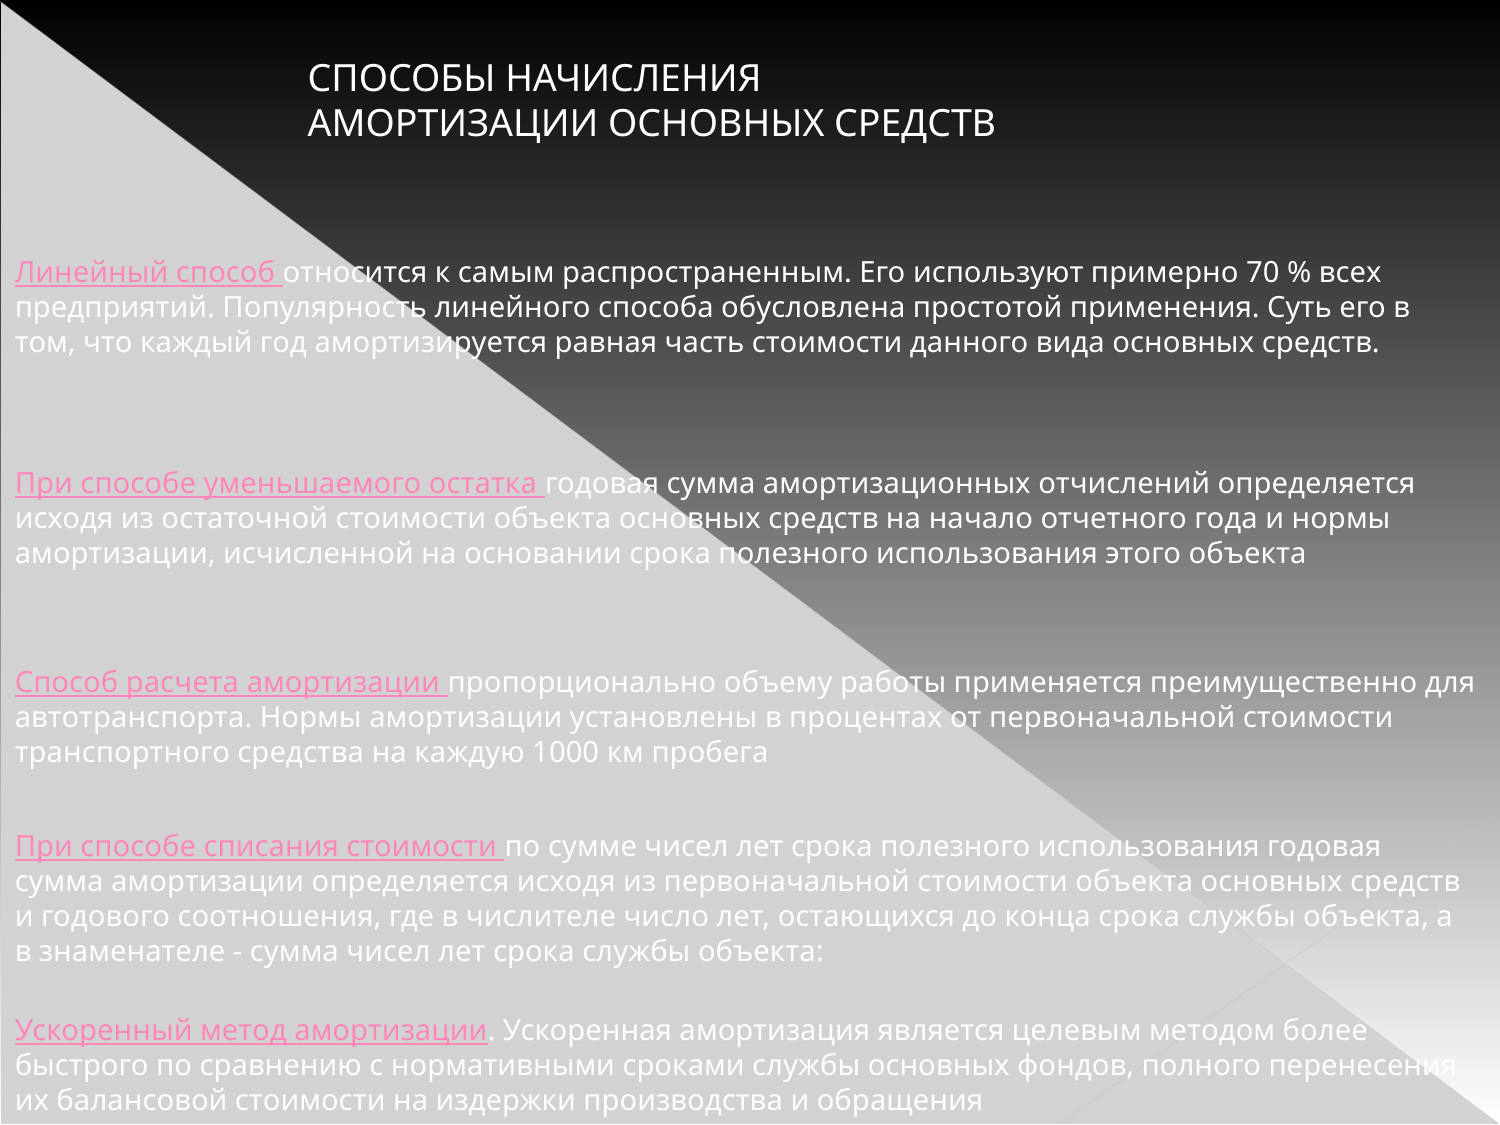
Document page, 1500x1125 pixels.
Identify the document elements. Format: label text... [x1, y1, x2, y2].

text_box Линейный способ относится к самым распространенным. Его используют примерно 70 % всех предприятий. Популярность линейного способа обусловлена простотой применения. Суть его в том, что каждый год амортизируется равная часть стоимости данного вида основных средств. [0, 246, 1477, 366]
text_box При способе списания стоимости по сумме чисел лет срока полезного использования годовая сумма амортизации определяется исходя из первоначальной стоимости объекта основных средств и годового соотношения, где в числителе число лет, остающихся до конца срока службы объекта, а в знаменателе - сумма чисел лет срока службы объекта: [0, 820, 1477, 975]
text_box Ускоренный метод амортизации. Ускоренная амортизация является целевым методом более быстрого по сравнению с нормативными сроками службы основных фондов, полного перенесения их балансовой стоимости на издержки производства и обращения [0, 1003, 1500, 1124]
text_box СПОСОБЫ НАЧИСЛЕНИЯ АМОРТИЗАЦИИ ОСНОВНЫХ СРЕДСТВ [292, 46, 1043, 152]
text_box Способ расчета амортизации пропорционально объему работы применяется преимущественно для автотранспорта. Нормы амортизации установлены в процентах от первоначальной стоимости транспортного средства на каждую 1000 км пробега [0, 656, 1500, 776]
text_box При способе уменьшаемого остатка годовая сумма амортизационных отчислений определяется исходя из остаточной стоимости объекта основных средств на начало отчетного года и нормы амортизации, исчисленной на основании срока полезного использования этого объекта [0, 456, 1453, 577]
